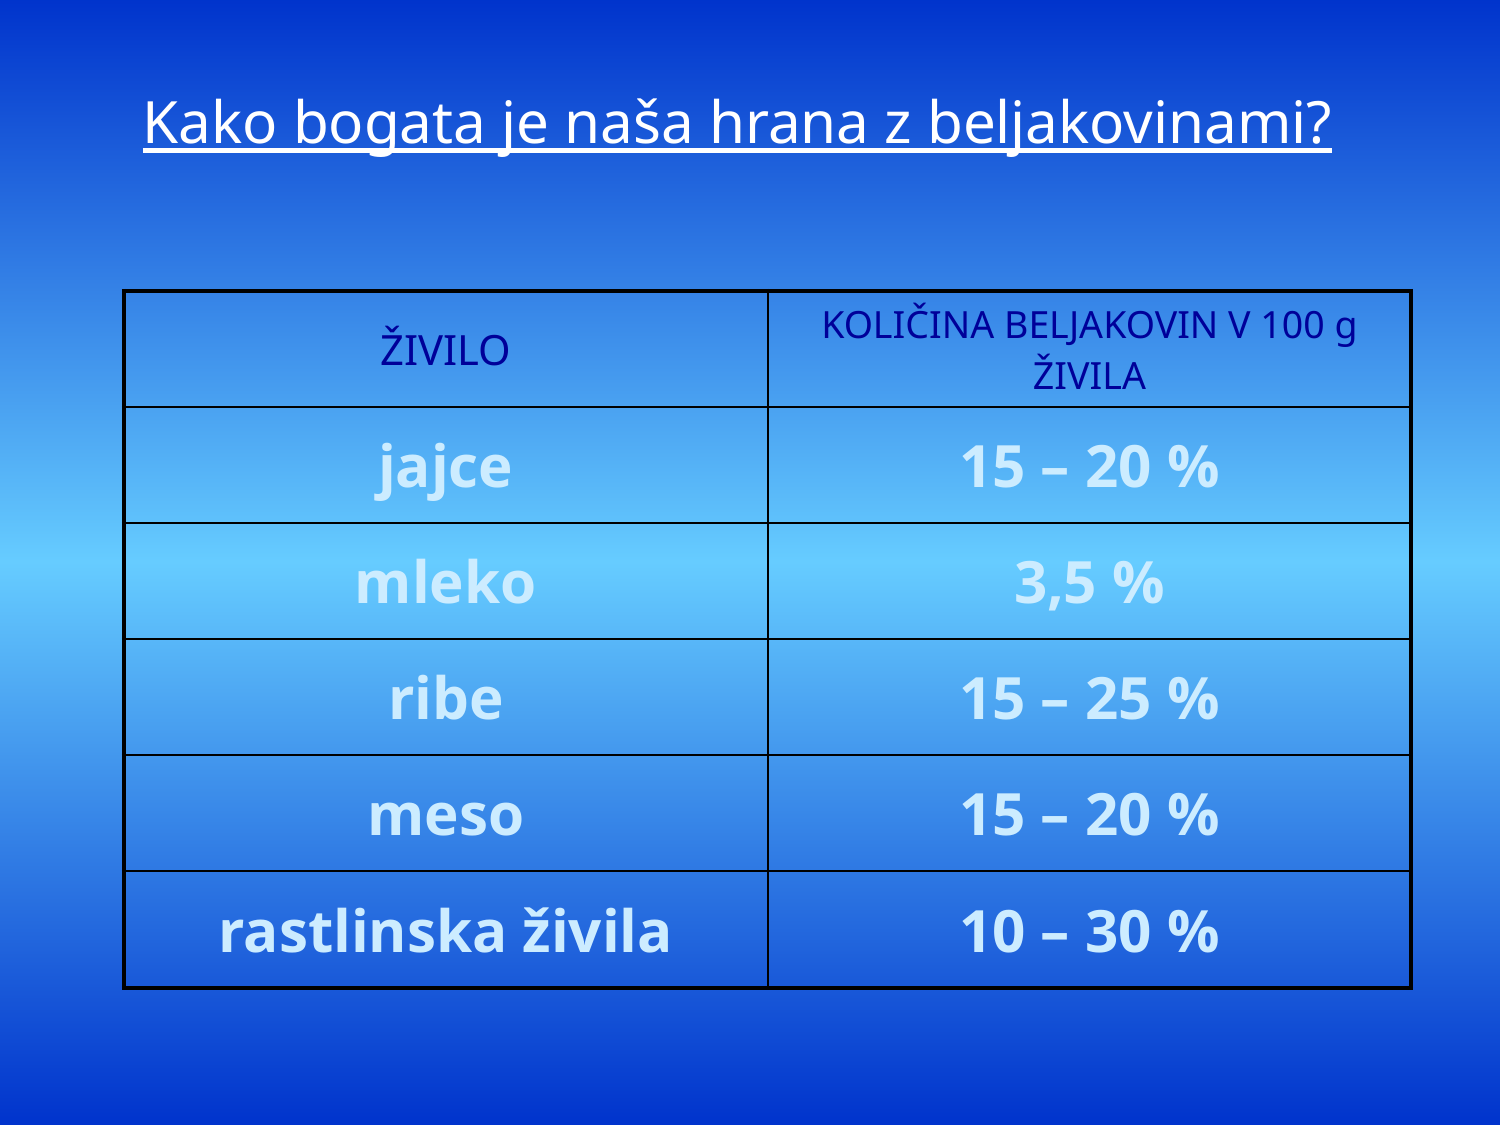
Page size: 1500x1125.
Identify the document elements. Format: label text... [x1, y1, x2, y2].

text_box Kako bogata je naša hrana z beljakovinami? [112, 78, 1376, 163]
table_cell ribe [126, 640, 767, 754]
table_cell meso [126, 756, 767, 870]
table_cell 3,5 % [769, 524, 1409, 638]
table_cell 15 – 20 % [769, 756, 1409, 870]
table_header KOLIČINA BELJAKOVIN V 100 g ŽIVILA [769, 293, 1409, 406]
table_cell 10 – 30 % [769, 872, 1409, 986]
table_cell rastlinska živila [126, 872, 767, 986]
table_cell 15 – 20 % [769, 408, 1409, 522]
table_cell mleko [126, 524, 767, 638]
table_header ŽIVILO [126, 293, 767, 406]
table_cell jajce [126, 408, 767, 522]
table_cell 15 – 25 % [769, 640, 1409, 754]
